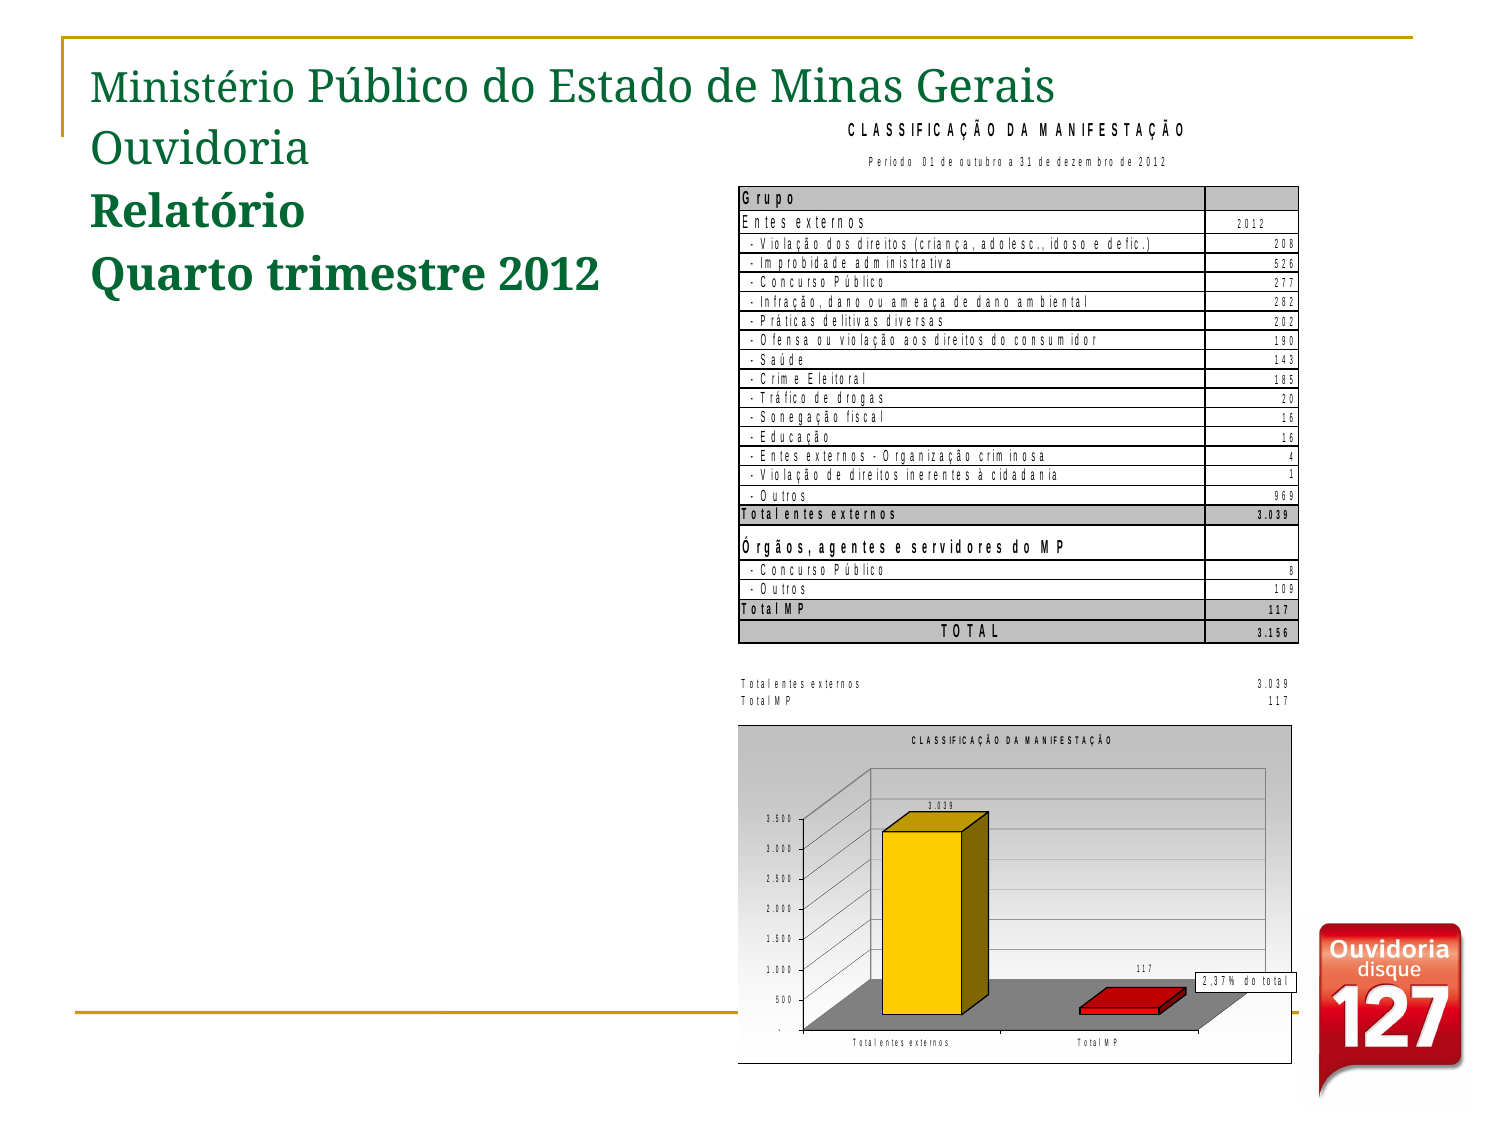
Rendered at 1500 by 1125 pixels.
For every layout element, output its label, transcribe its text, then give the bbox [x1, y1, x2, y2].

chart [738, 118, 1473, 1107]
title Ministério Público do Estado de Minas Gerais Ouvidoria Relatório Quarto trimestre 2012 [75, 45, 1426, 282]
